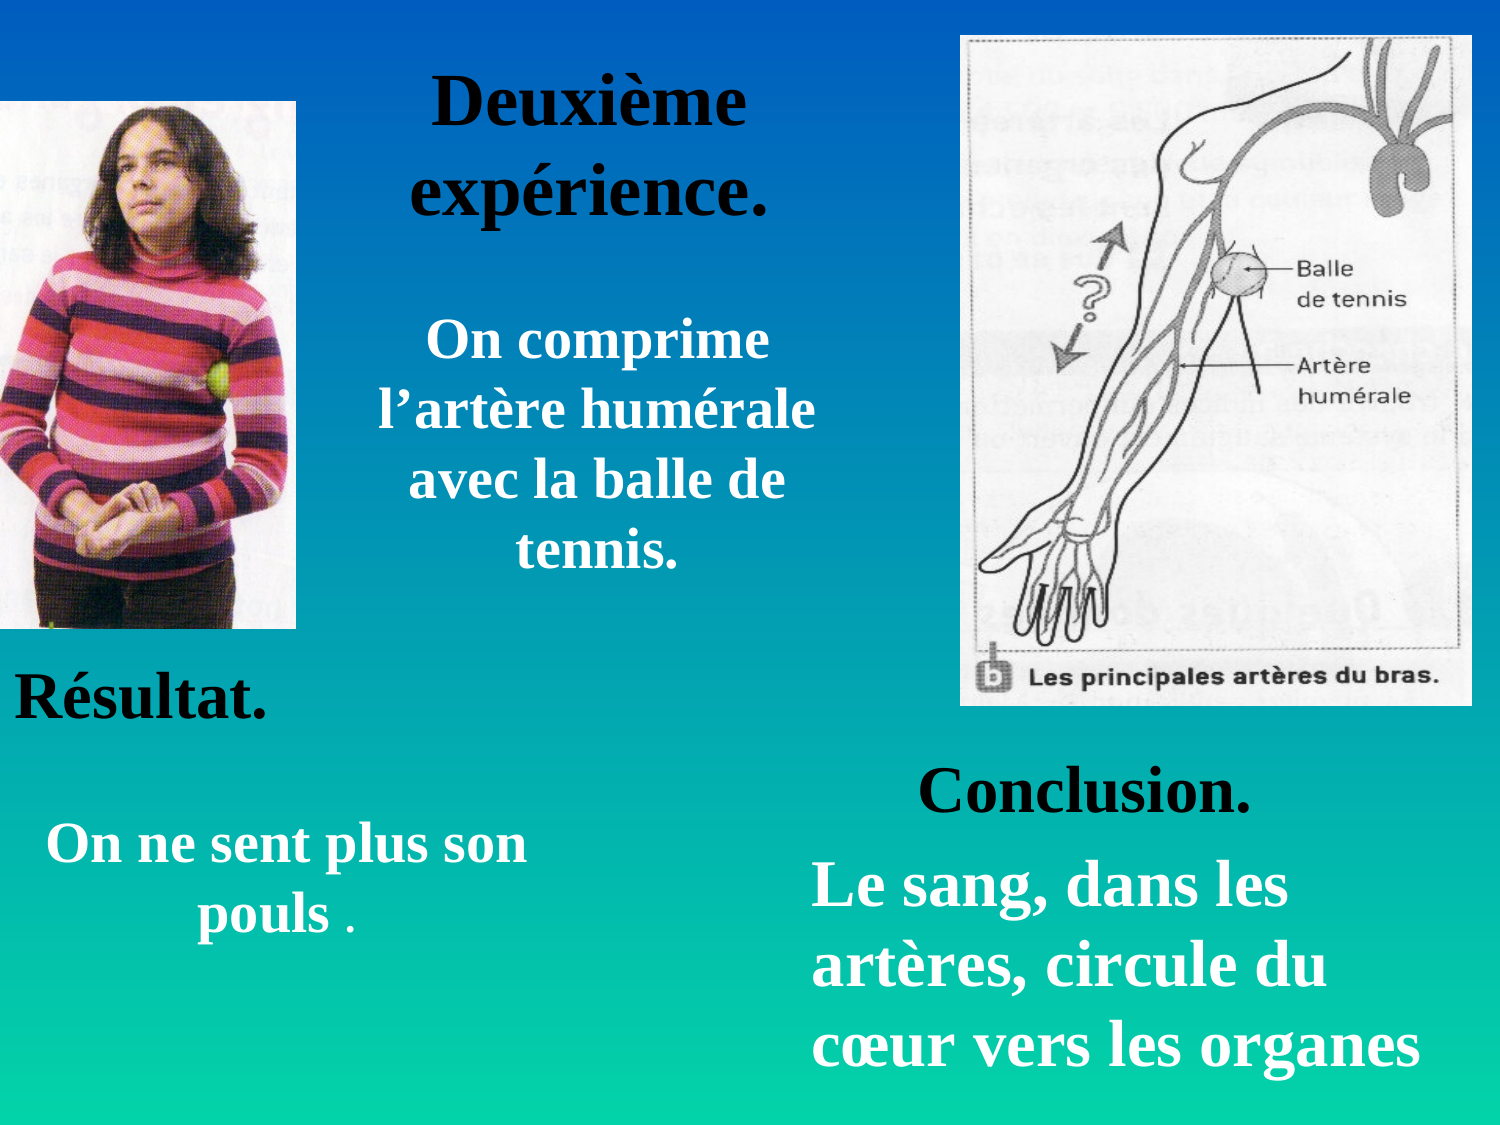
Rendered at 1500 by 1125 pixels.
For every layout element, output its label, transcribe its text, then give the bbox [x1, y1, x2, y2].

text_box Le sang, dans les artères, circule du cœur vers les organes [796, 831, 1465, 1088]
text_box Conclusion. [902, 738, 1395, 834]
text_box Résultat. [0, 644, 293, 740]
text_box On comprime l’artère humérale avec la balle de tennis. [328, 292, 868, 589]
picture [0, 35, 1500, 707]
text_box On ne sent plus son pouls . [0, 796, 575, 953]
text_box Deuxième expérience. [304, 43, 875, 239]
